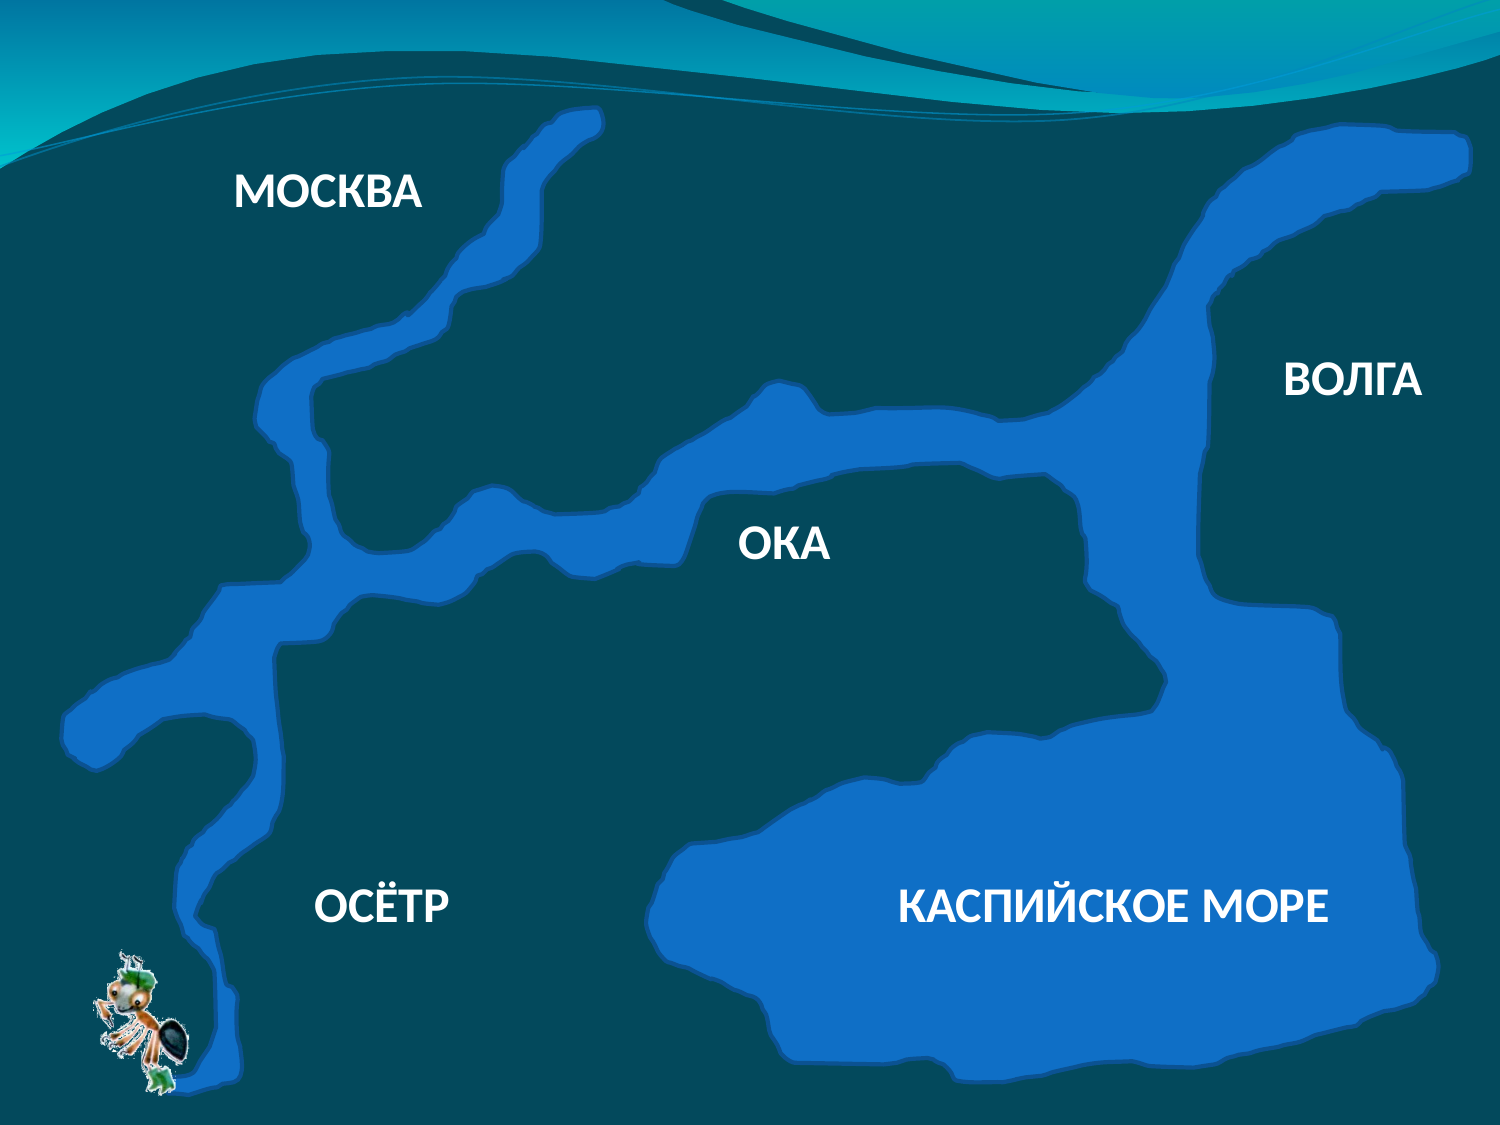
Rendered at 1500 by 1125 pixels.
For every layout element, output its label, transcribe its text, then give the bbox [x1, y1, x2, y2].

picture [256, 428, 266, 438]
picture [223, 863, 230, 870]
picture [512, 490, 520, 498]
text_box ОКА [656, 503, 914, 575]
text_box МОСКВА [199, 152, 457, 223]
text_box ОСЁТР [269, 867, 496, 938]
picture [94, 953, 193, 1096]
text_box КАСПИЙСКОЕ МОРЕ [878, 867, 1350, 938]
text_box ВОЛГА [1242, 339, 1465, 411]
text_box [61, 107, 1471, 1094]
